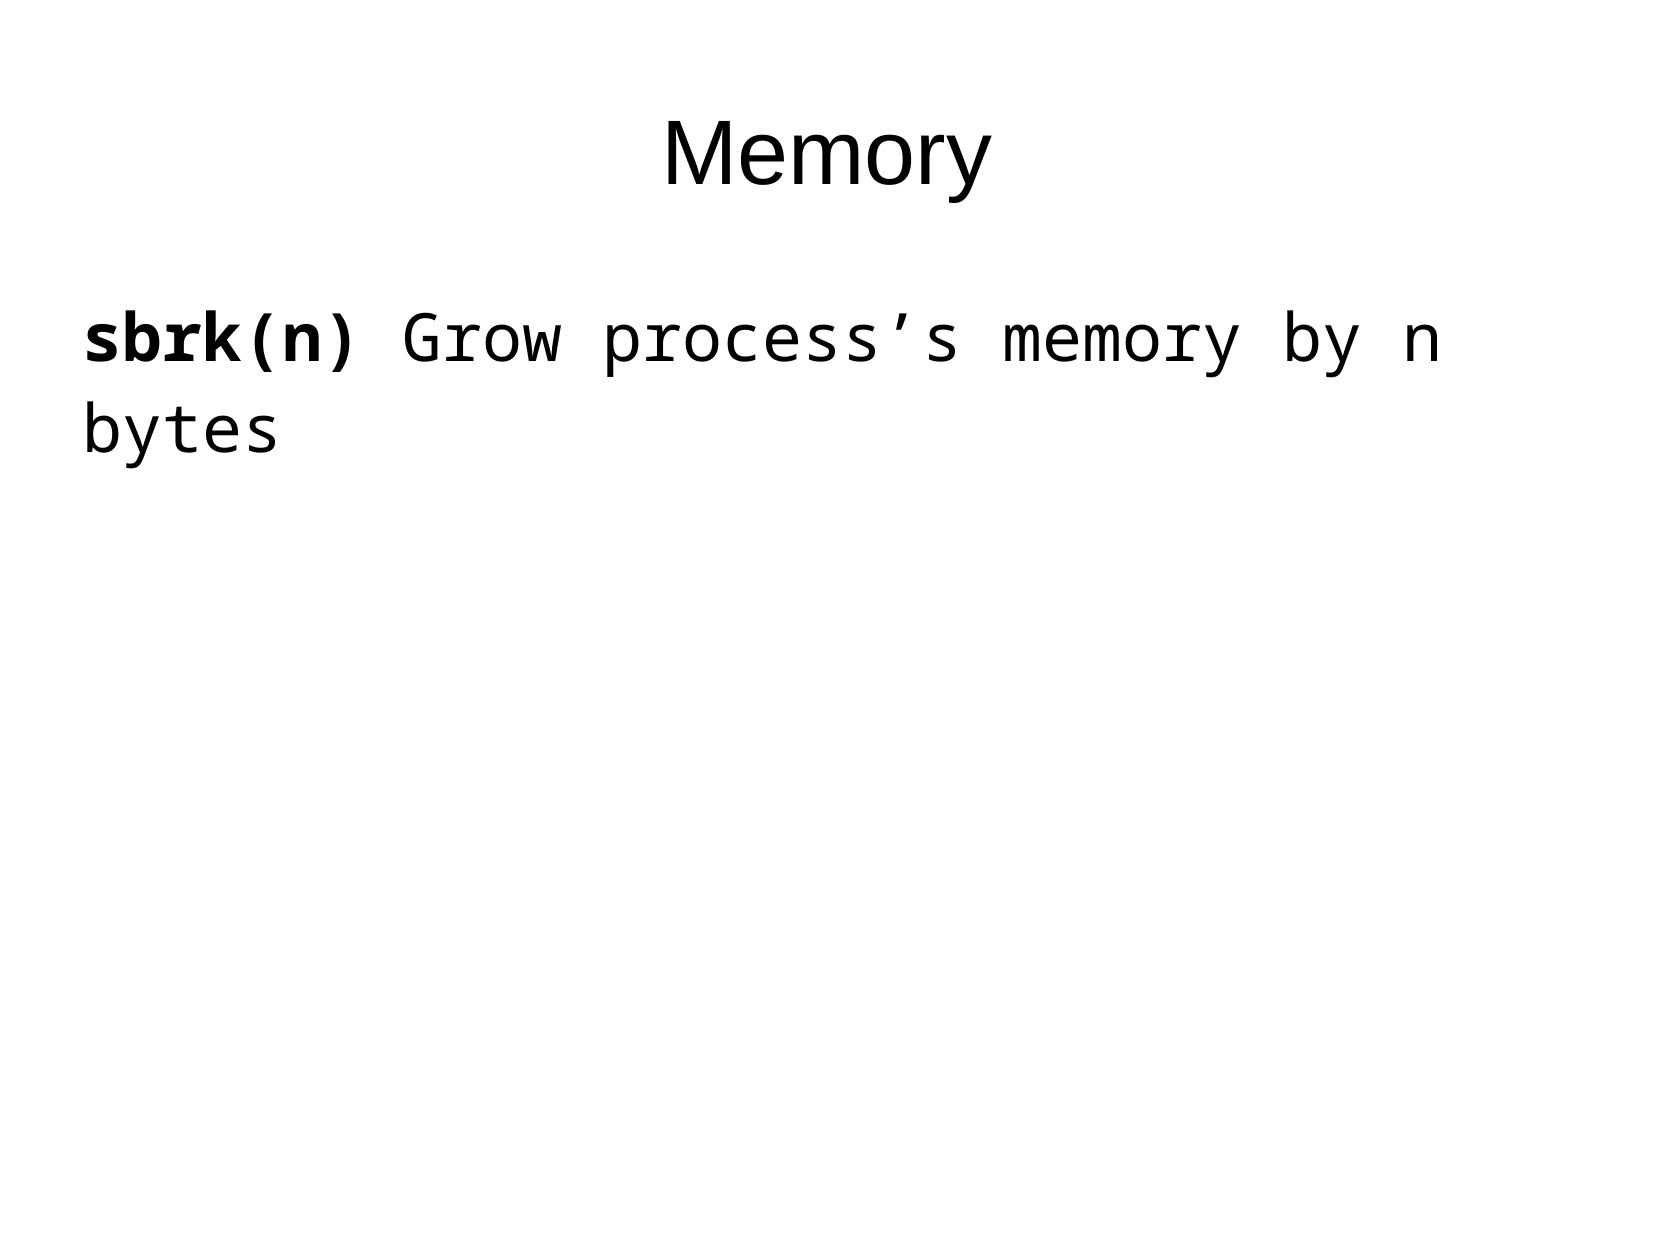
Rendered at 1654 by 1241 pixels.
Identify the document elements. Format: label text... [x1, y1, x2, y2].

title Memory [82, 49, 1571, 257]
list sbrk(n) Grow process’s memory by n bytes [82, 290, 1571, 1010]
